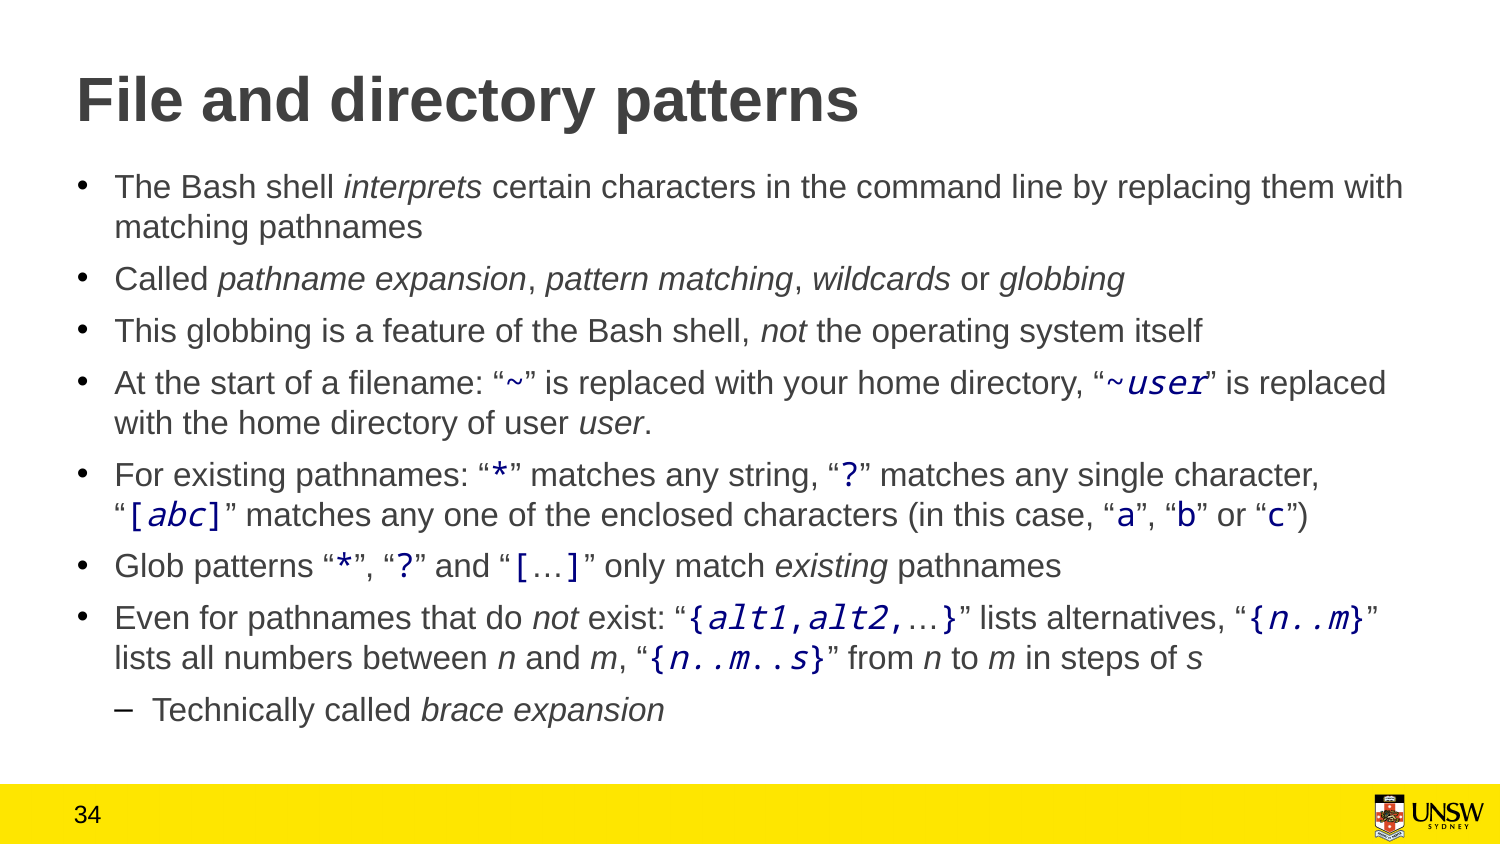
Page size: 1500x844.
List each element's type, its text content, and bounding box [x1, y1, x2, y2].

list The Bash shell interprets certain characters in the command line by replacing them with matching pathnames Called pathname expansion, pattern matching, wildcards or globbing This globbing is a feature of the Bash shell, not the operating system itself At the start of a filename: “~” is replaced with your home directory, “~user” is replaced with the home directory of user user. For existing pathnames: “*” matches any string, “?” matches any single character, “[abc]” matches any one of the enclosed characters (in this case, “a”, “b” or “c”) Glob patterns “*”, “?” and “[…]” only match existing pathnames Even for pathnames that do not exist: “{alt1,alt2,…}” lists alternatives, “{n..m}” lists all numbers between n and m, “{n..m..s}” from n to m in steps of s Technically called brace expansion [76, 165, 1424, 756]
title File and directory patterns [76, 59, 1427, 136]
picture [0, 784, 1500, 844]
text_box <number> [59, 791, 219, 839]
